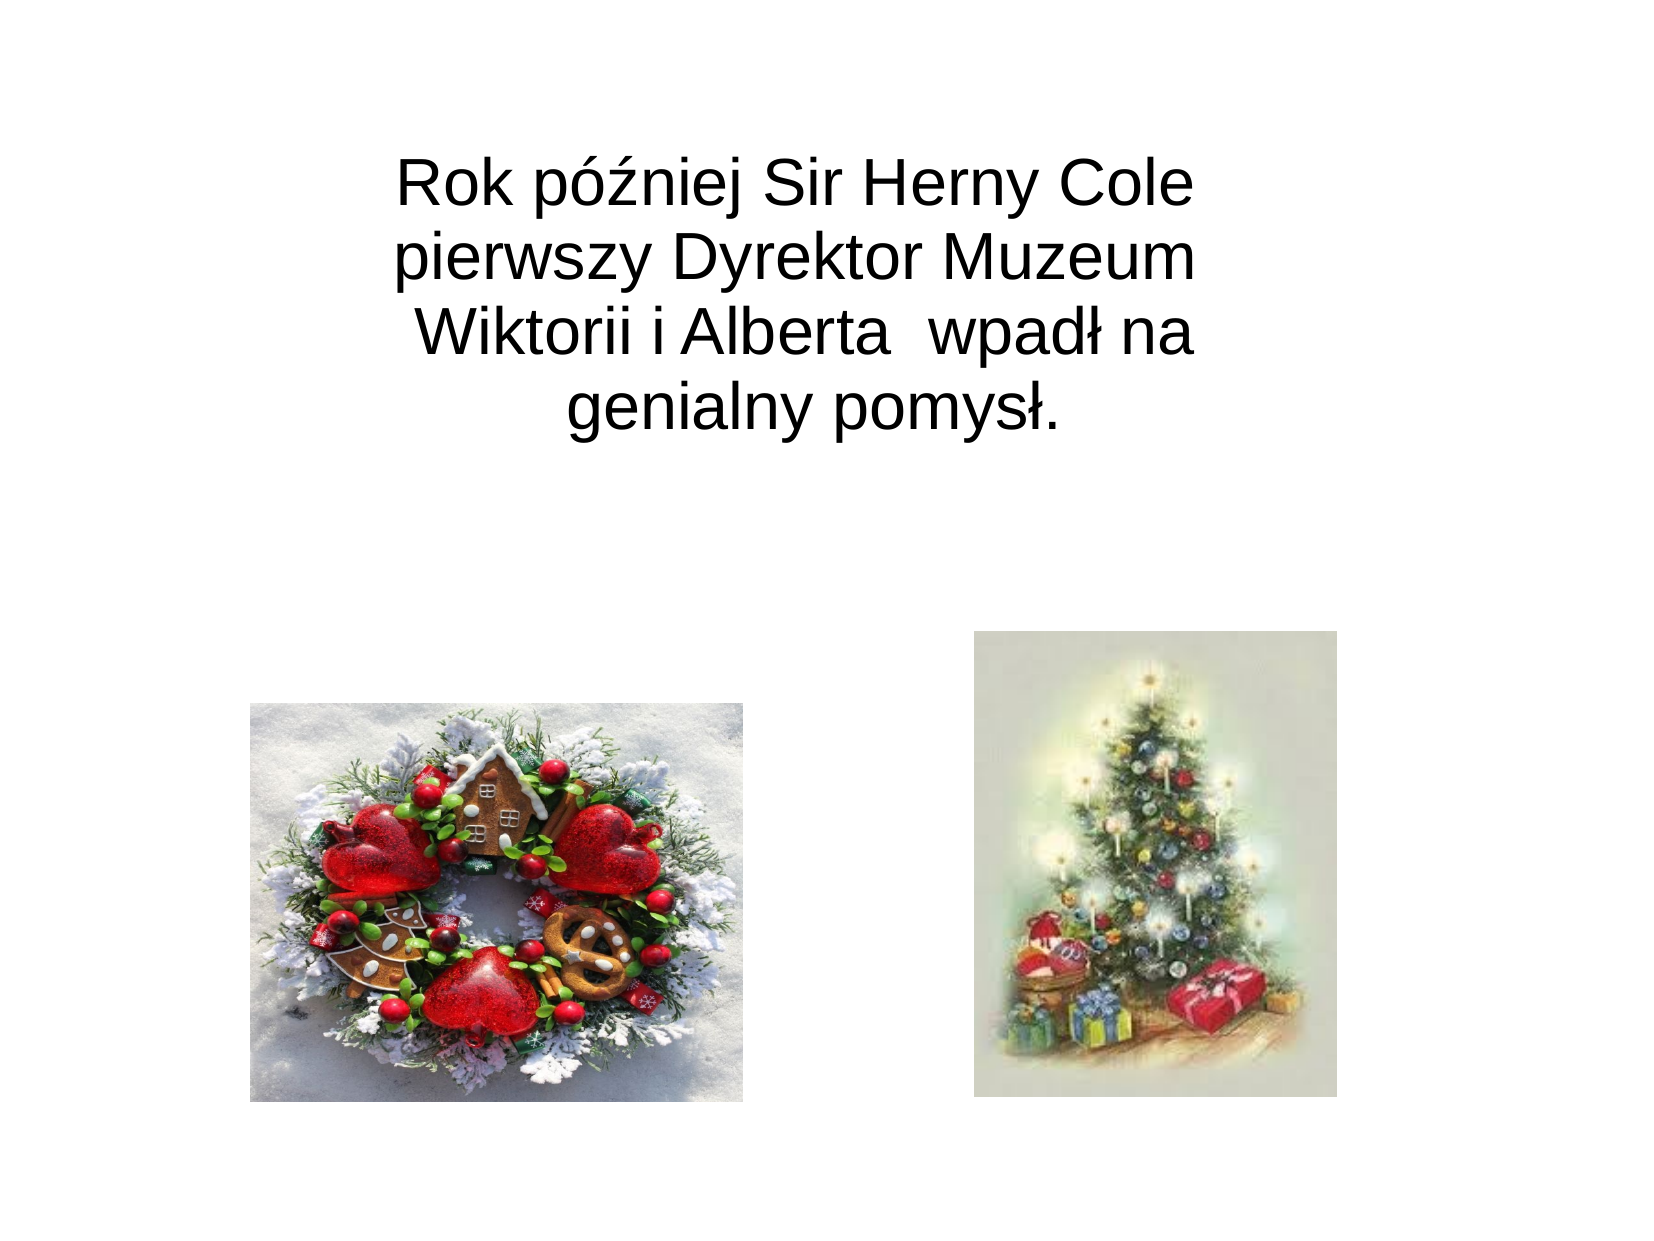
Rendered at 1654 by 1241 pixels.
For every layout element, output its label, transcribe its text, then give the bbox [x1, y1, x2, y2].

picture [974, 631, 1337, 1097]
subtitle Rok później Sir Herny Cole pierwszy Dyrektor Muzeum Wiktorii i Alberta wpadł na genialny pomysł. [61, 0, 1550, 817]
picture [250, 703, 743, 1102]
